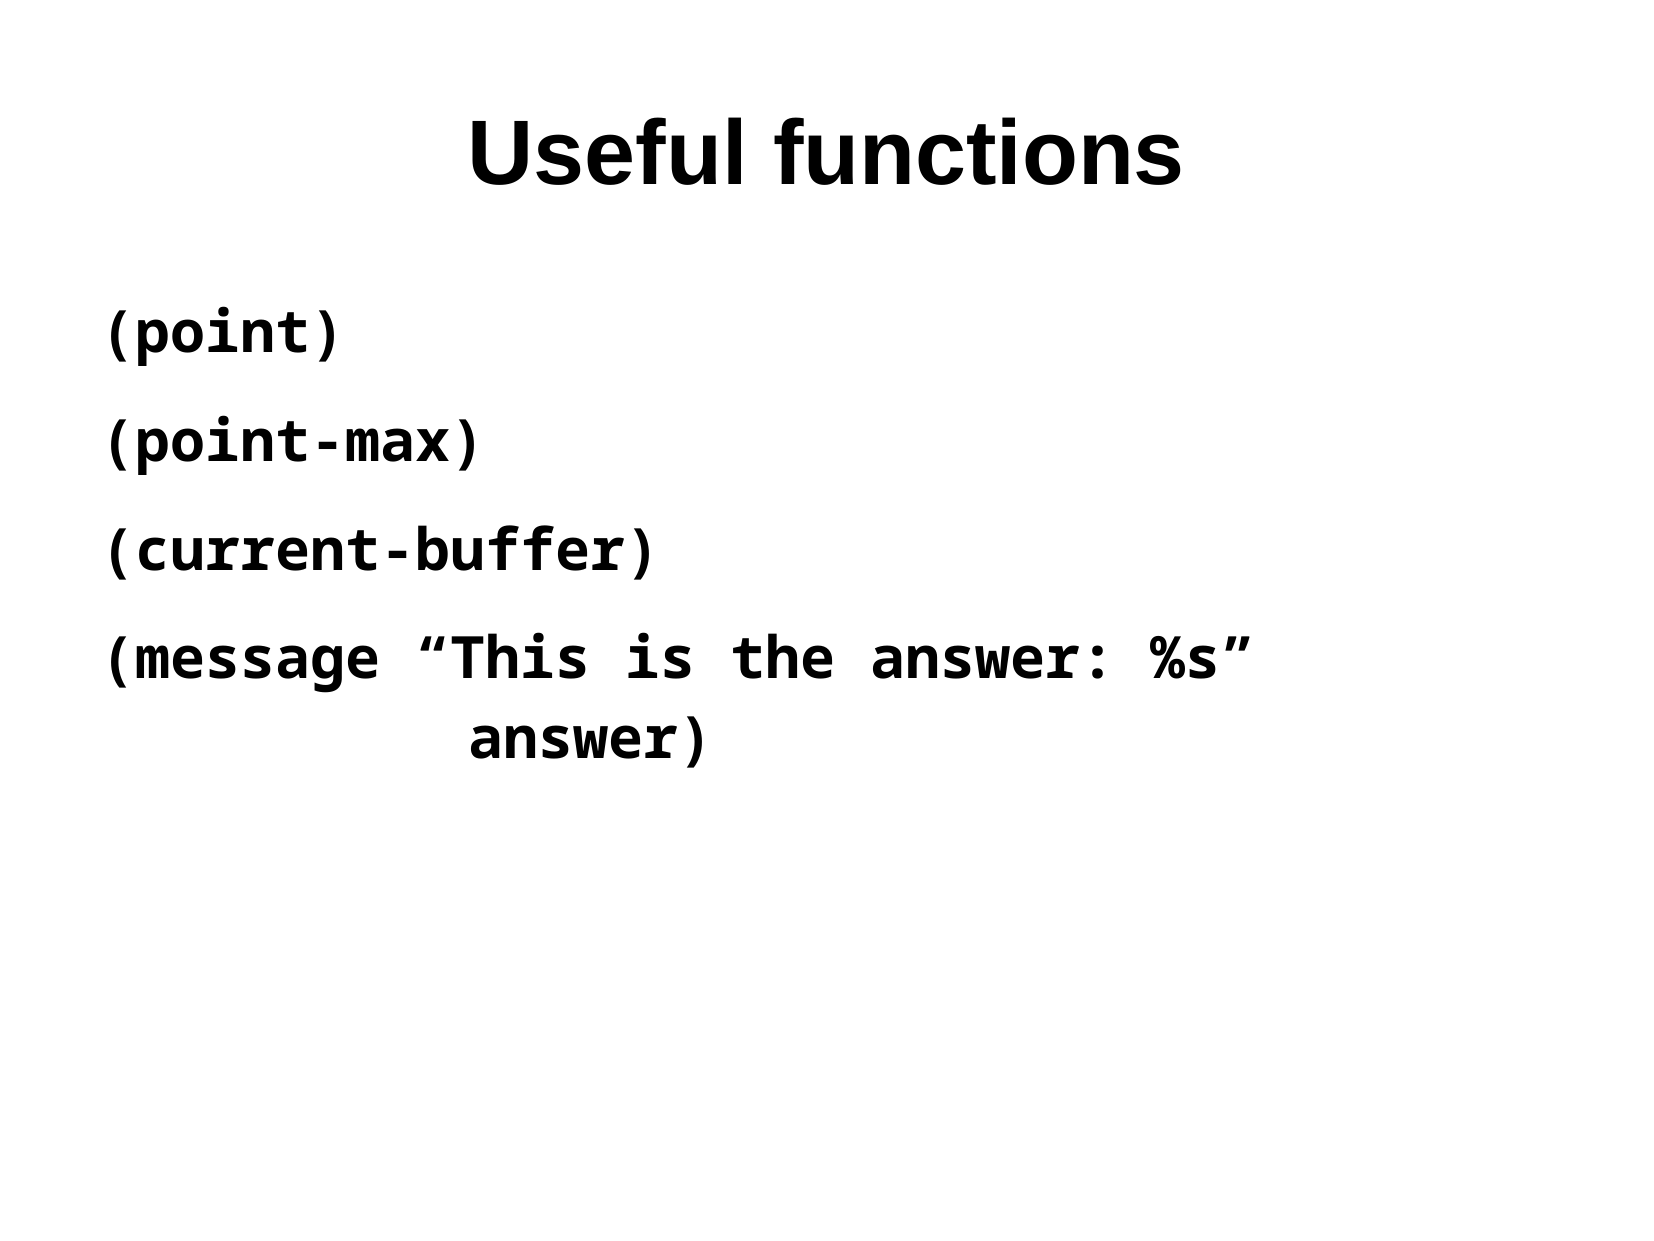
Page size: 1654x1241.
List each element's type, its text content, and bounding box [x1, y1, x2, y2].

list (point) (point-max) (current-buffer) (message “This is the answer: %s” answer) [82, 290, 1571, 1094]
title Useful functions [82, 56, 1571, 250]
